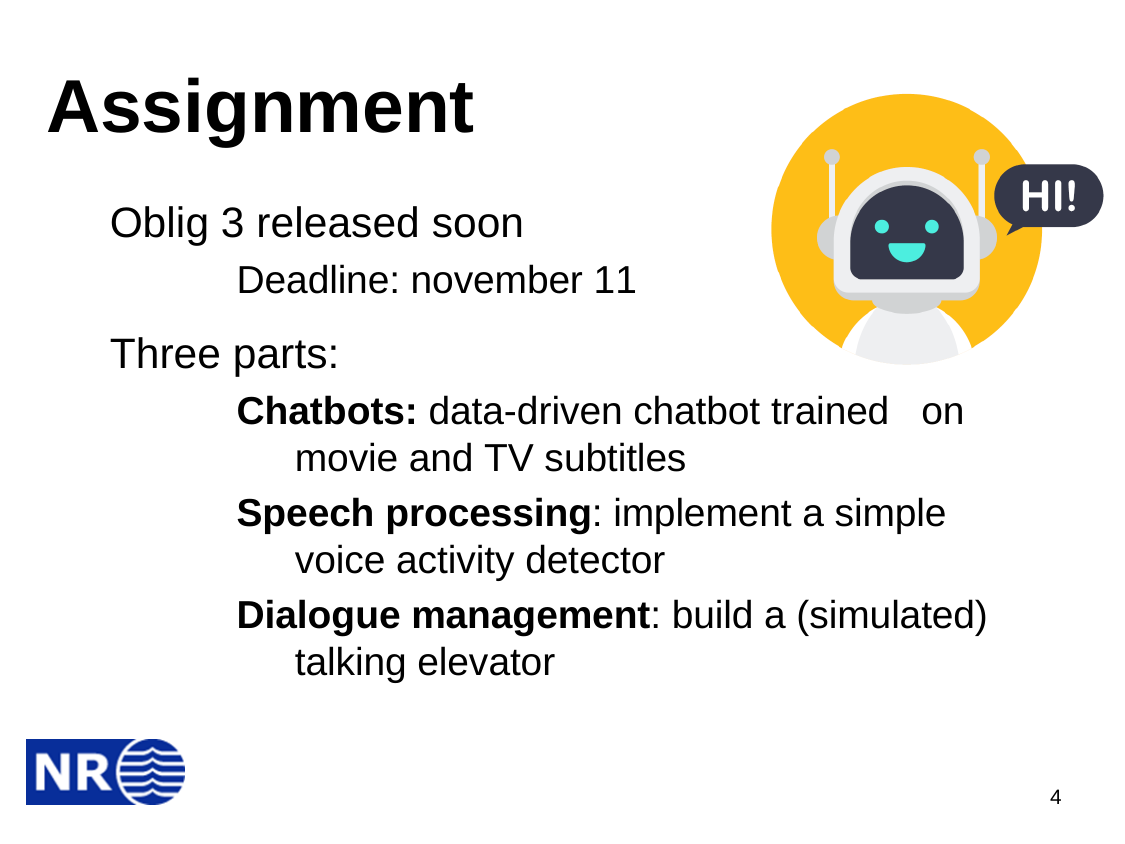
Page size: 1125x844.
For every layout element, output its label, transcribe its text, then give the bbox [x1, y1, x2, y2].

picture [710, 76, 1118, 380]
text_box [1035, 776, 1095, 812]
list Oblig 3 released soon Deadline: november 11 Three parts: Chatbots: data-driven chatbot trained on movie and TV subtitles Speech processing: implement a simple voice activity detector Dialogue management: build a (simulated) talking elevator [30, 187, 1059, 694]
title Assignment [30, 32, 1095, 157]
